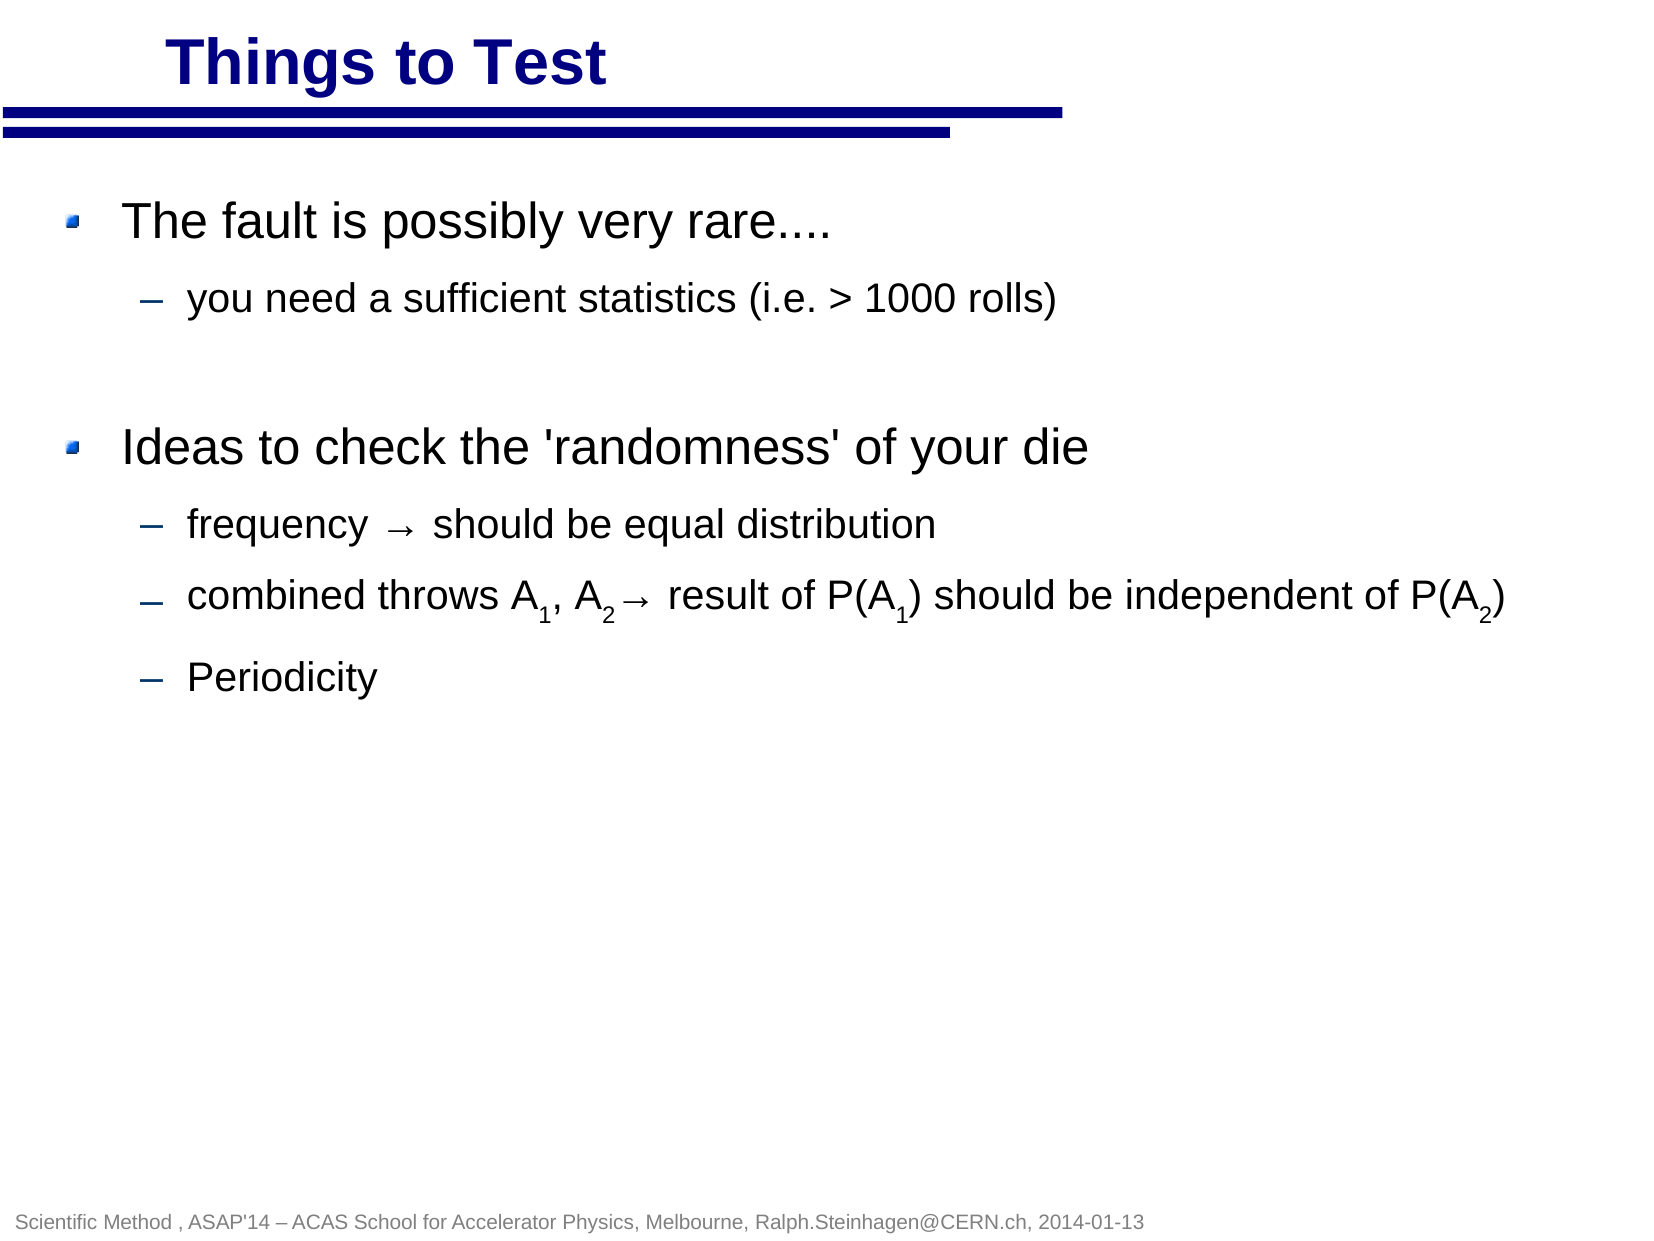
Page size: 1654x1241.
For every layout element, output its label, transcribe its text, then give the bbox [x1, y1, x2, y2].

title Things to Test [165, 0, 1323, 124]
list The fault is possibly very rare.... you need a sufficient statistics (i.e. > 1000 rolls) Ideas to check the 'randomness' of your die frequency → should be equal distribution combined throws A1, A2→ result of P(A1) should be independent of P(A2) Periodicity [65, 192, 1628, 1205]
